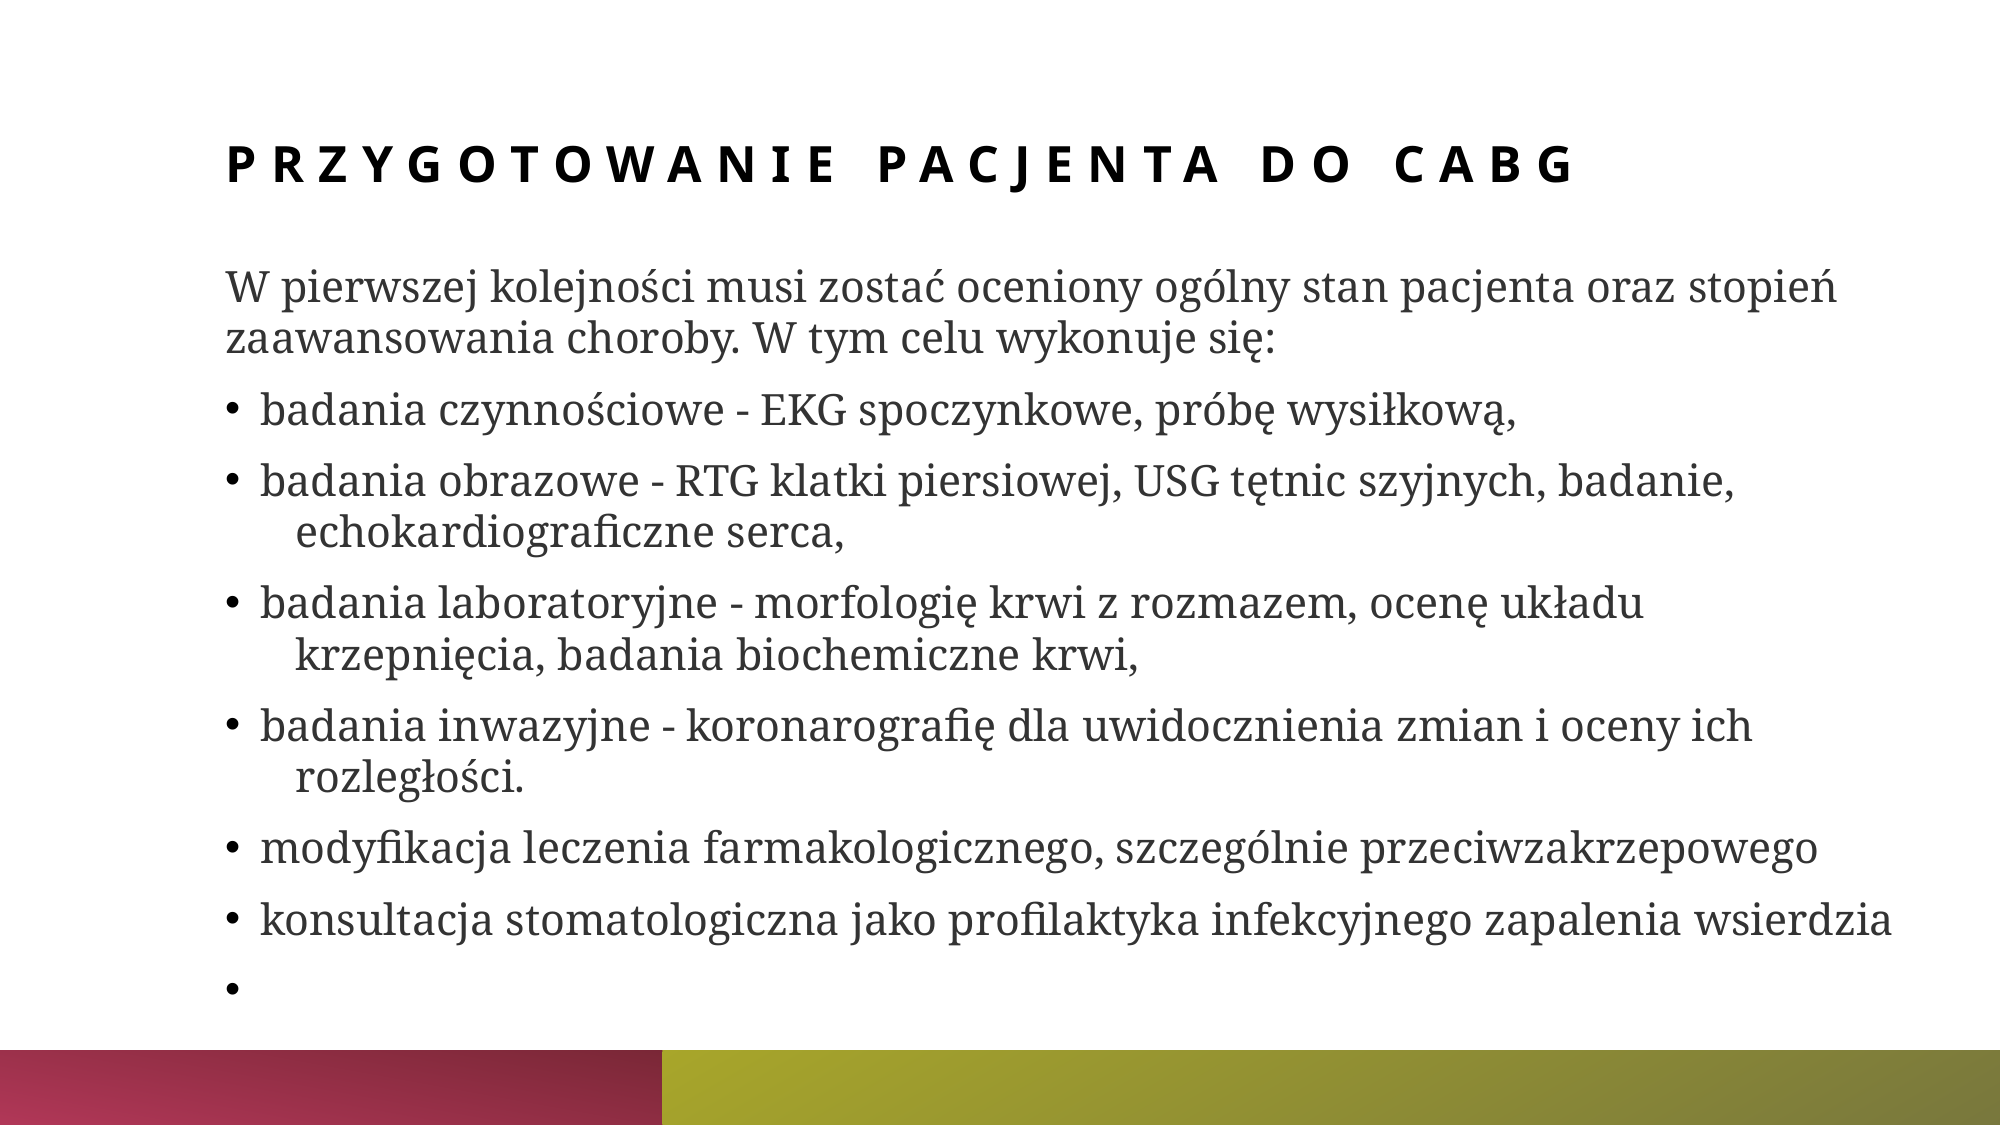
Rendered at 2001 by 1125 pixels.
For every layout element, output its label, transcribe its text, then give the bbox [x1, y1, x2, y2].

list W pierwszej kolejności musi zostać oceniony ogólny stan pacjenta oraz stopień zaawansowania choroby. W tym celu wykonuje się: badania czynnościowe - EKG spoczynkowe, próbę wysiłkową, badania obrazowe - RTG klatki piersiowej, USG tętnic szyjnych, badanie, echokardiograficzne serca, badania laboratoryjne - morfologię krwi z rozmazem, ocenę układu krzepnięcia, badania biochemiczne krwi, badania inwazyjne - koronarografię dla uwidocznienia zmian i oceny ich rozległości. modyfikacja leczenia farmakologicznego, szczególnie przeciwzakrzepowego konsultacja stomatologiczna jako profilaktyka infekcyjnego zapalenia wsierdzia [225, 259, 1906, 997]
title Przygotowanie pacjenta do cABG [225, 130, 1906, 193]
